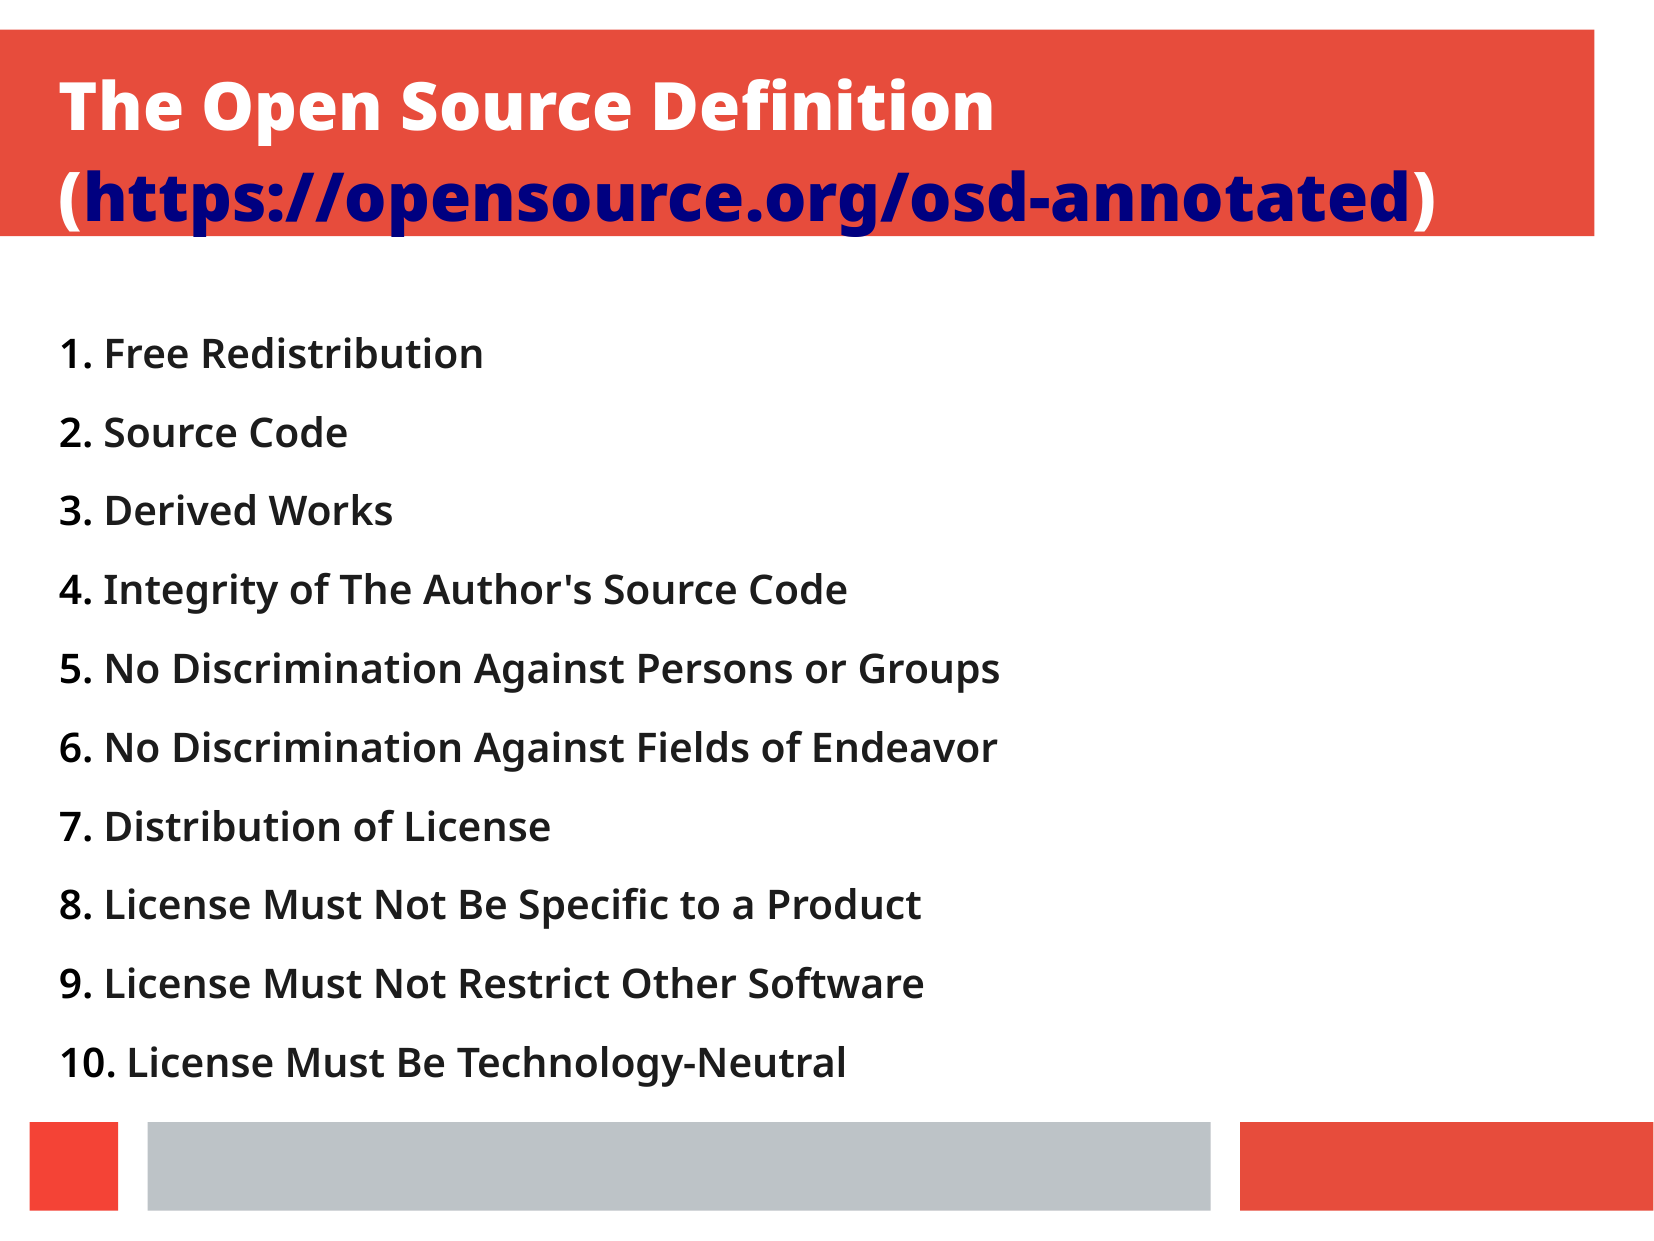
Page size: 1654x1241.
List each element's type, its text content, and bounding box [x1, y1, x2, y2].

list Free Redistribution Source Code Derived Works Integrity of The Author's Source Code No Discrimination Against Persons or Groups No Discrimination Against Fields of Endeavor Distribution of License License Must Not Be Specific to a Product License Must Not Restrict Other Software License Must Be Technology-Neutral [59, 324, 1565, 1093]
title The Open Source Definition (https://opensource.org/osd-annotated) [59, 59, 1595, 207]
